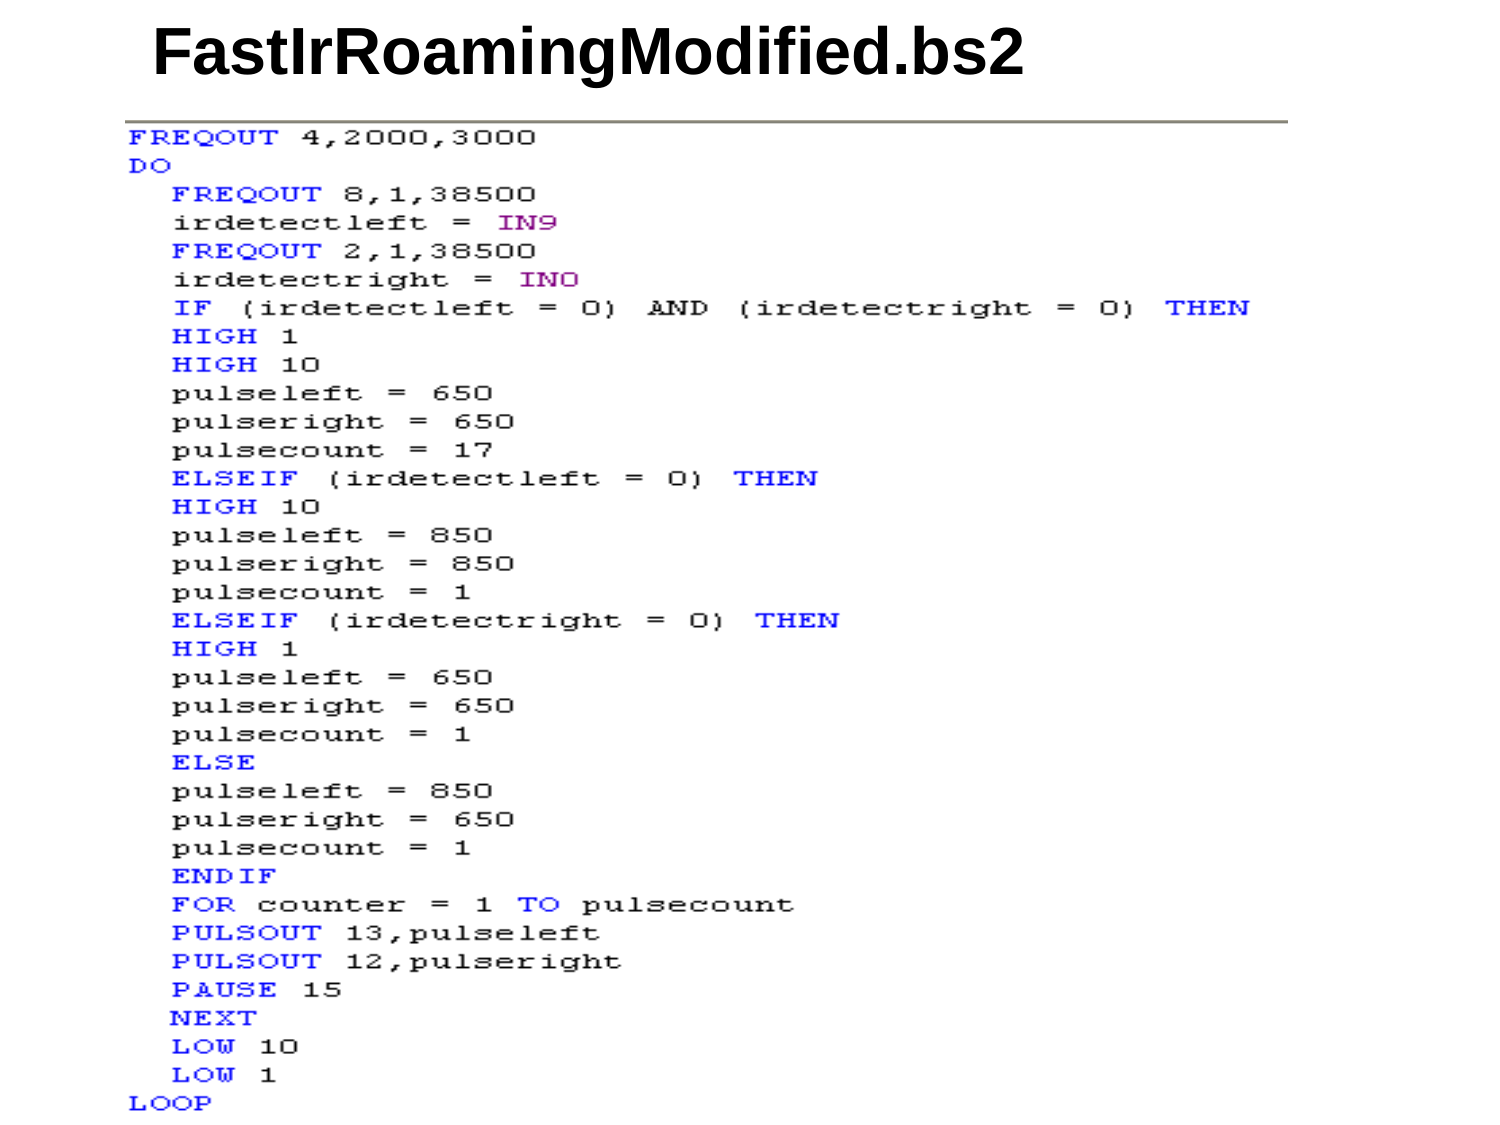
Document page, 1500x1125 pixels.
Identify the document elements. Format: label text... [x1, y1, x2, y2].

picture [125, 120, 1288, 1125]
text_box FastIrRoamingModified.bs2 [137, 0, 1438, 96]
